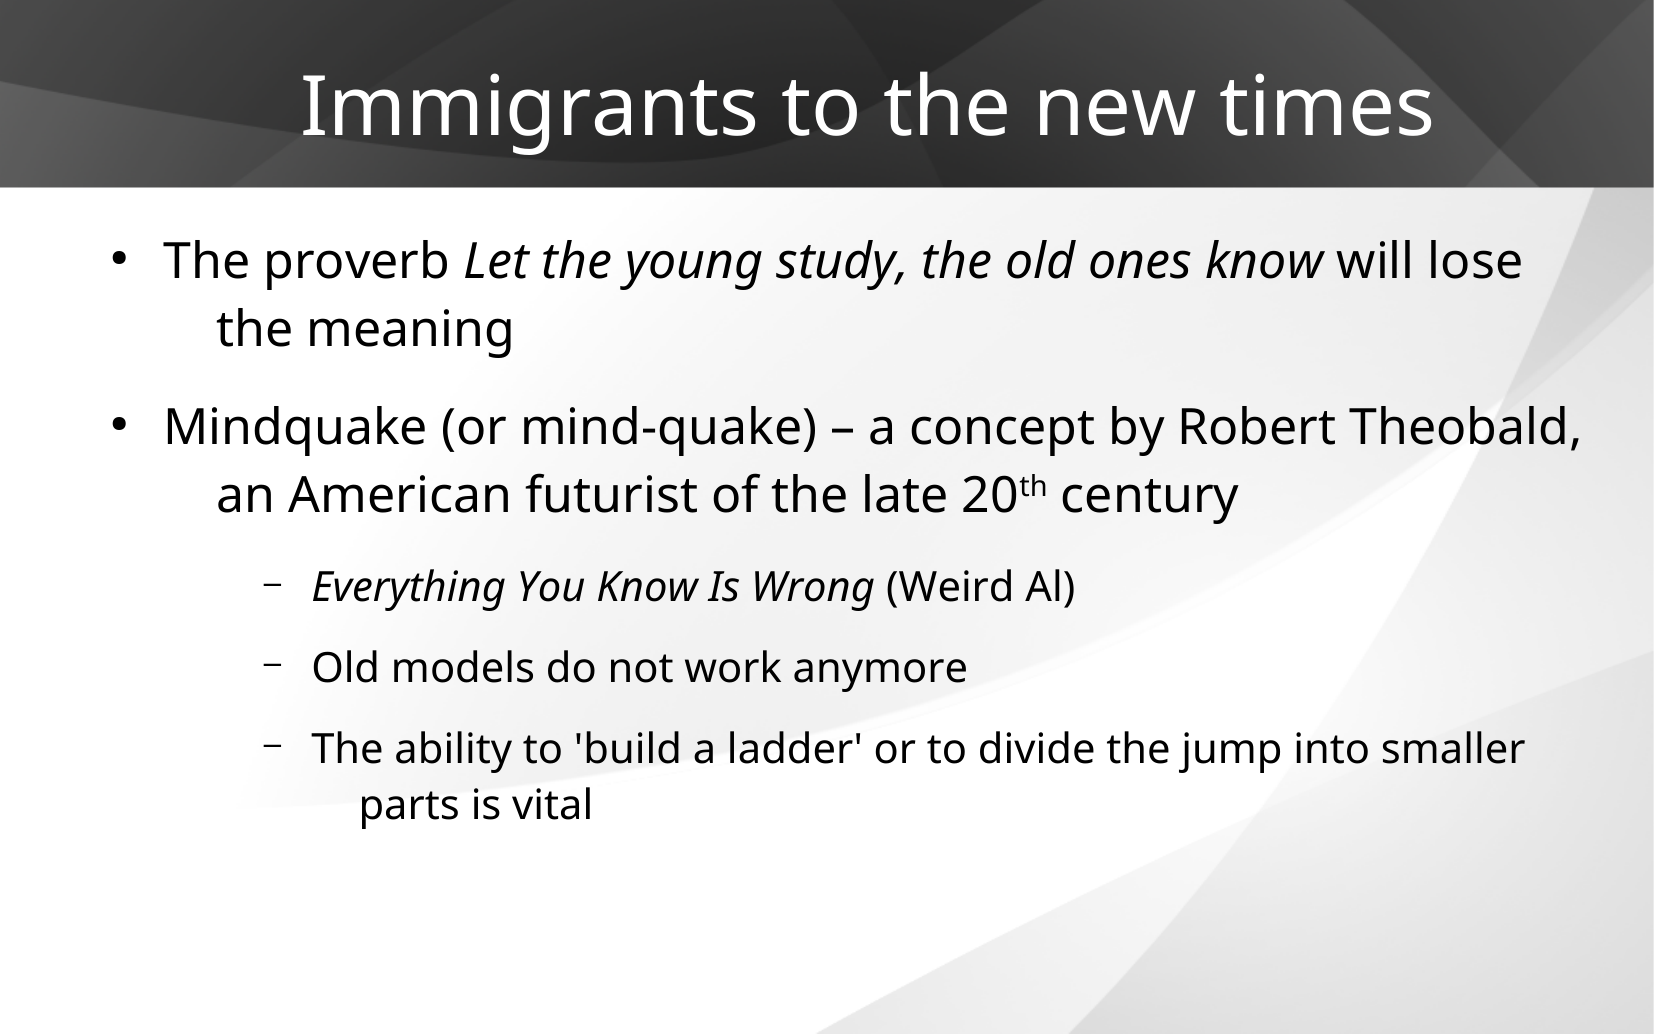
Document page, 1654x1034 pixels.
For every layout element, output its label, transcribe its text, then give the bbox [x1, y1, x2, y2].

picture [0, 0, 1654, 1034]
list The proverb Let the young study, the old ones know will lose the meaning Mindquake (or mind-quake) – a concept by Robert Theobald, an American futurist of the late 20th century Everything You Know Is Wrong (Weird Al) Old models do not work anymore The ability to 'build a ladder' or to divide the jump into smaller parts is vital [75, 225, 1613, 1013]
title Immigrants to the new times [124, 0, 1613, 208]
